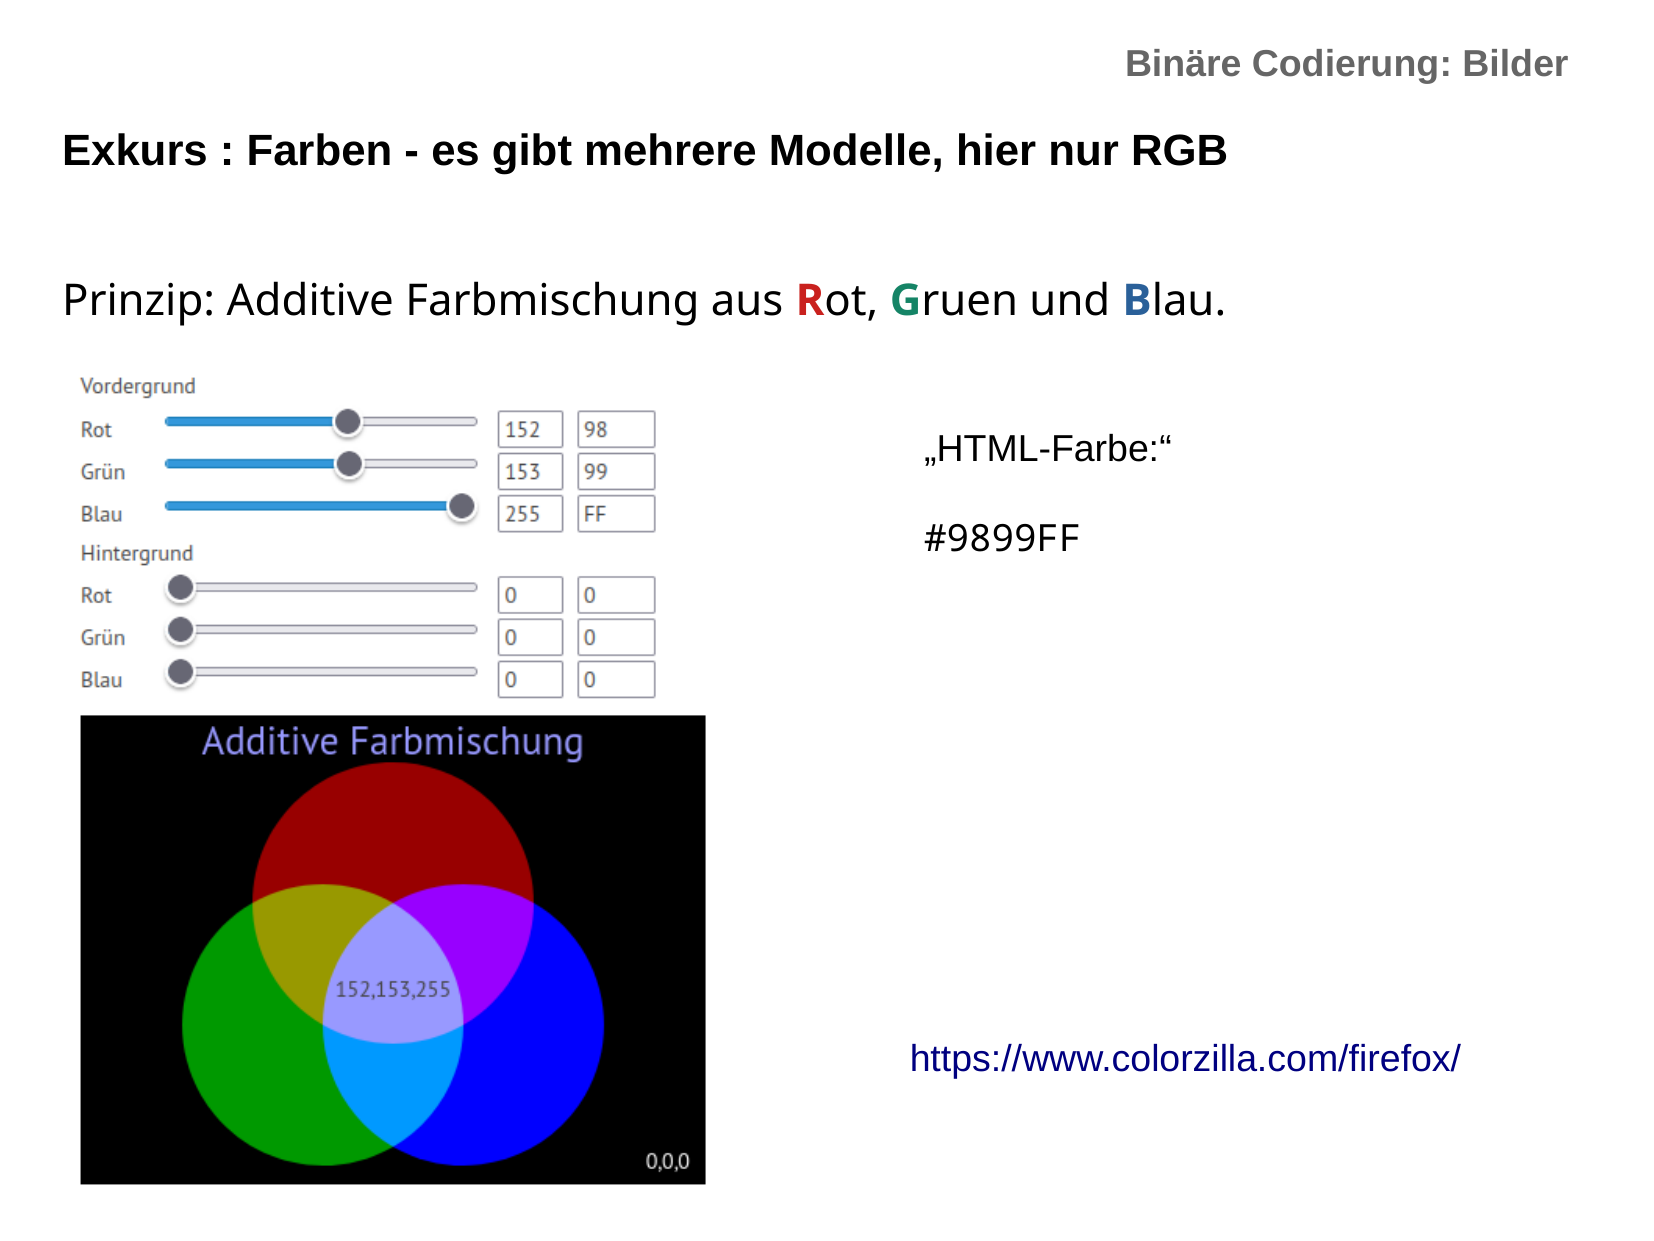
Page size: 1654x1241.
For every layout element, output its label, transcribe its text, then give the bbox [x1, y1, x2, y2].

text_box https://www.colorzilla.com/firefox/ [894, 1029, 1477, 1129]
text_box Binäre Codierung: Bilder [1110, 35, 1595, 93]
text_box Exkurs : Farben - es gibt mehrere Modelle, hier nur RGB Prinzip: Additive Farbmischung aus Rot, Gruen und Blau. [47, 118, 1524, 603]
text_box „HTML-Farbe:“ #9899FF [909, 420, 1371, 562]
picture [59, 367, 734, 1205]
